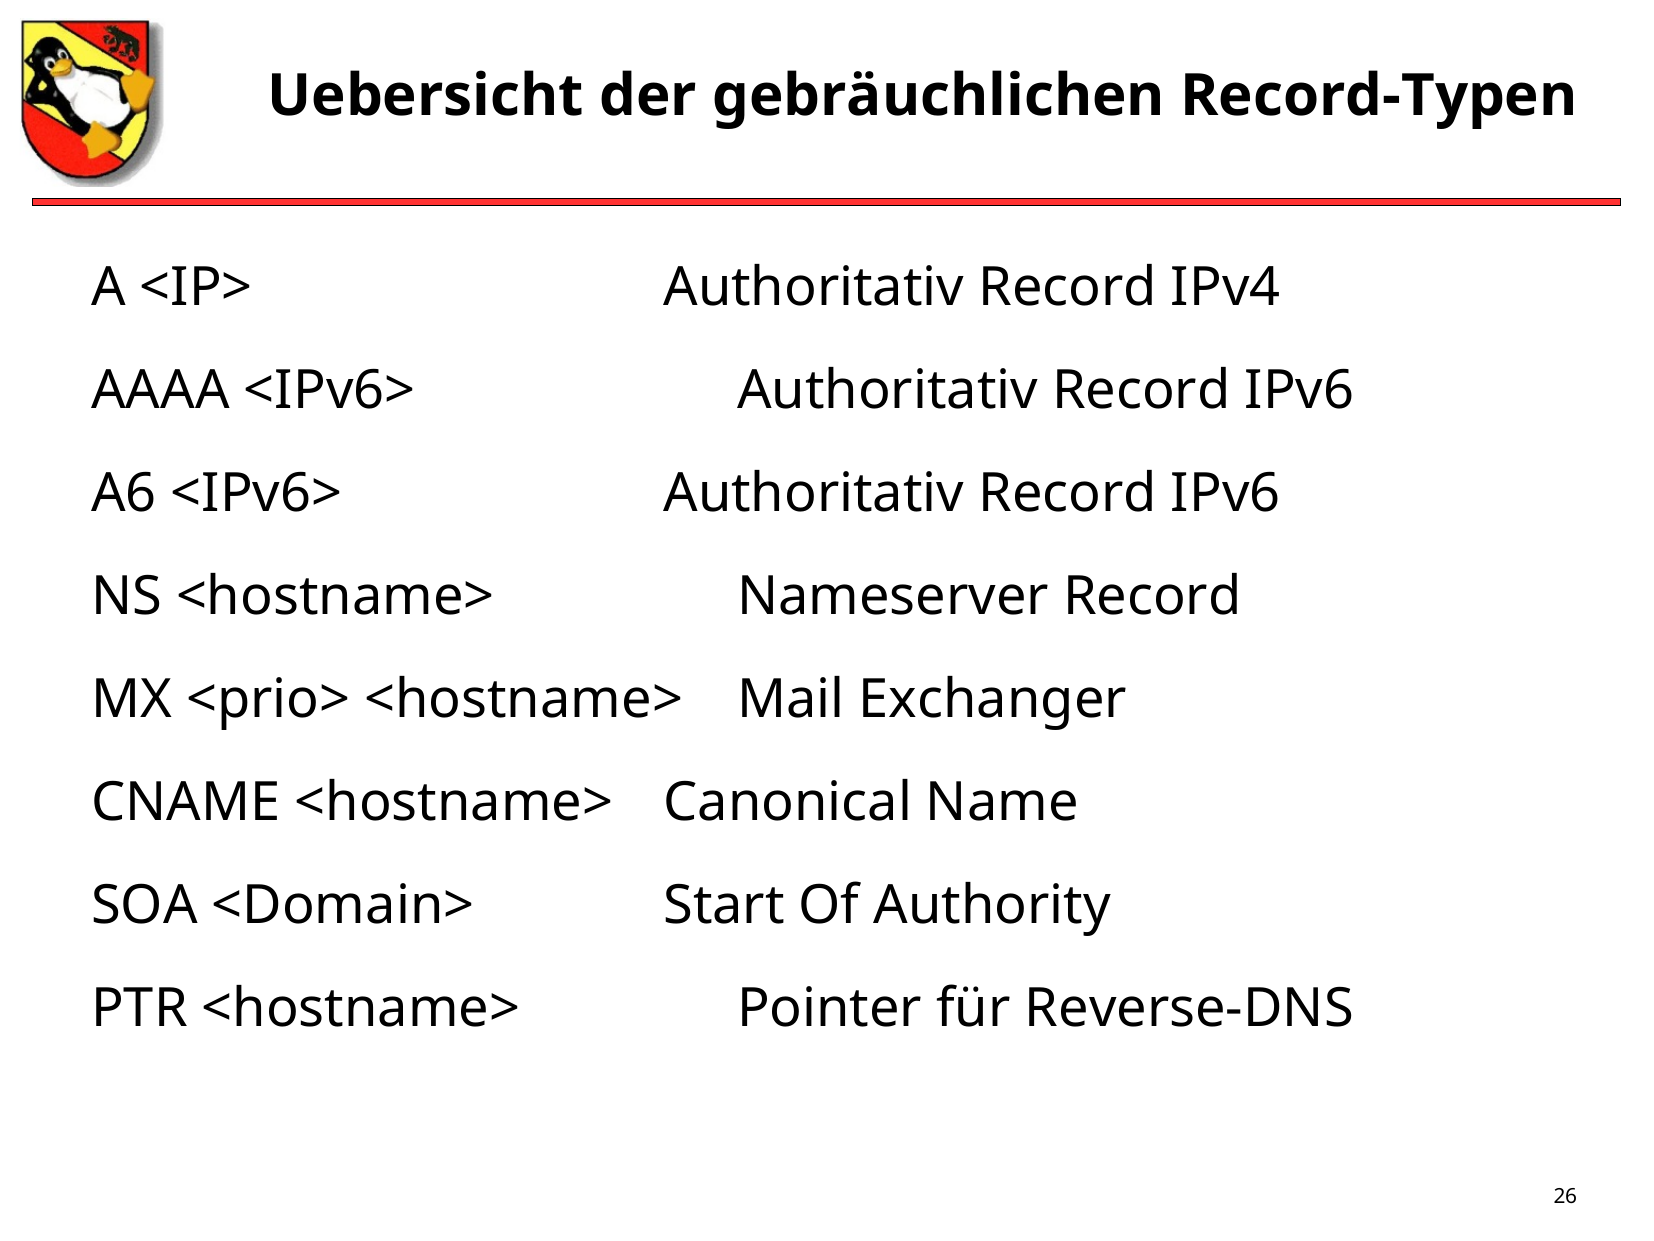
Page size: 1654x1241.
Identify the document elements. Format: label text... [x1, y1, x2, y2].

list A <IP> Authoritativ Record IPv4 AAAA <IPv6> Authoritativ Record IPv6 A6 <IPv6> Authoritativ Record IPv6 NS <hostname> Nameserver Record MX <prio> <hostname> Mail Exchanger CNAME <hostname> Canonical Name SOA <Domain> Start Of Authority PTR <hostname> Pointer für Reverse-DNS [73, 247, 1610, 1152]
title Uebersicht der gebräuchlichen Record-Typen [250, 30, 1595, 235]
picture [19, 18, 168, 187]
